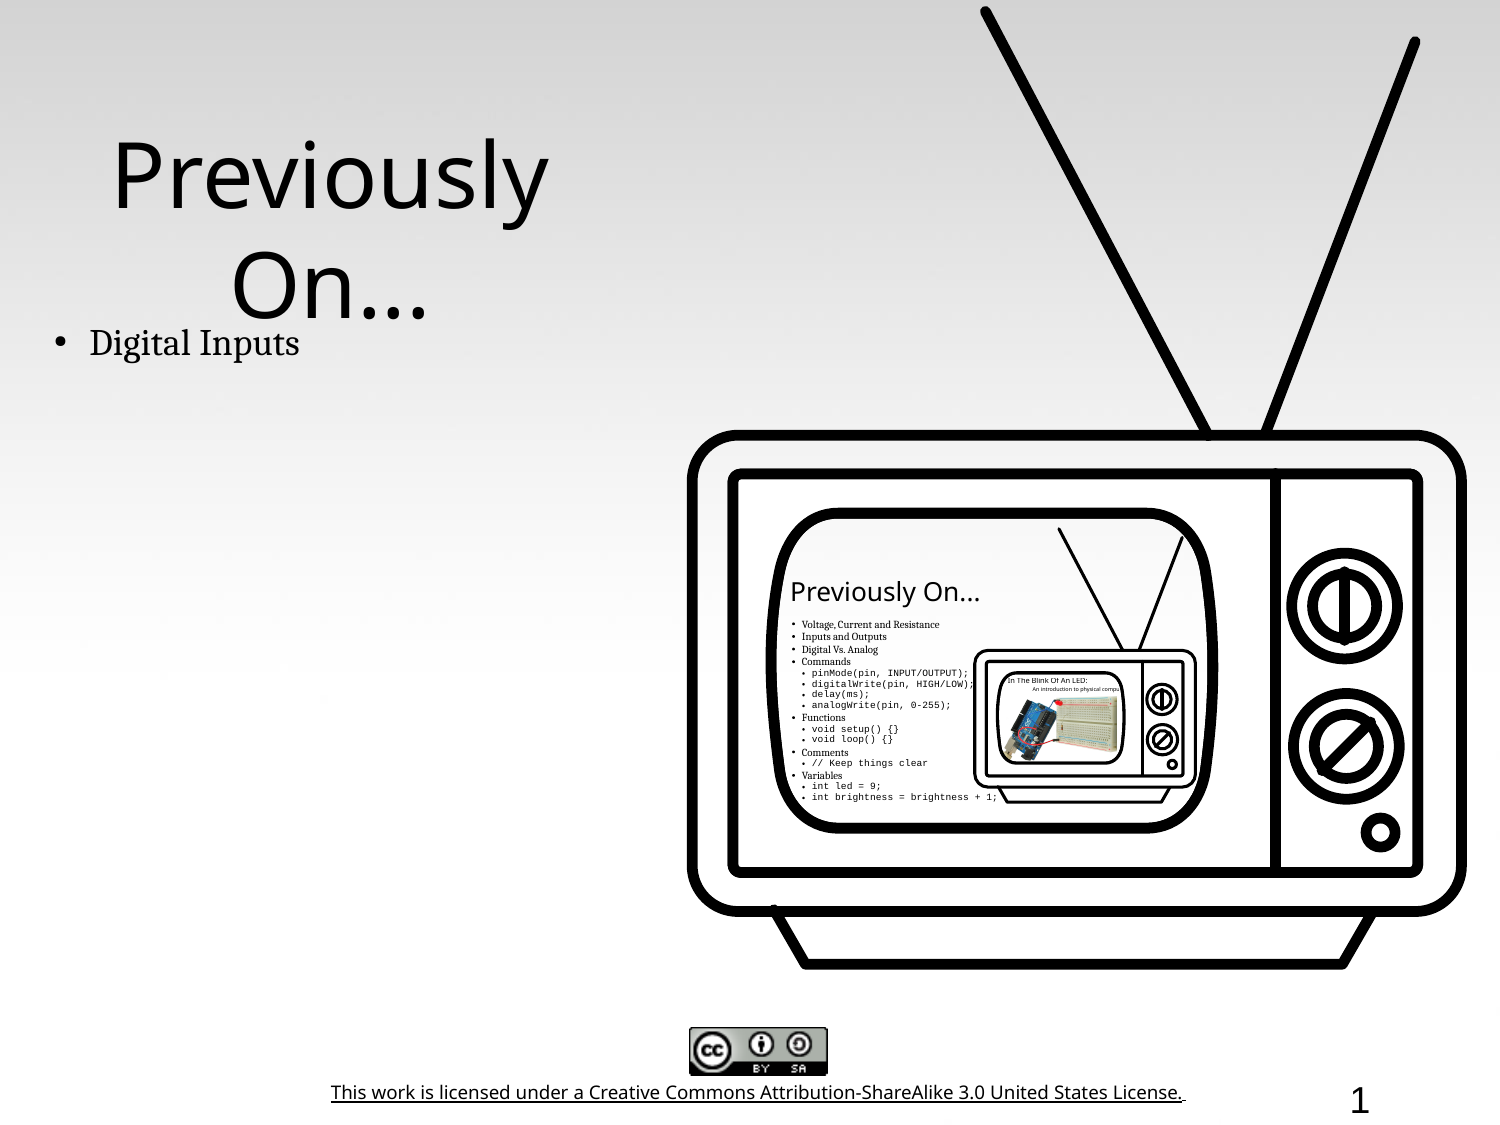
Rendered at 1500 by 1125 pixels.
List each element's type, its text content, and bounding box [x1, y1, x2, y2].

title Previously On... [23, 132, 637, 321]
text_box Digital Inputs [39, 314, 781, 977]
picture [0, 0, 1500, 1125]
